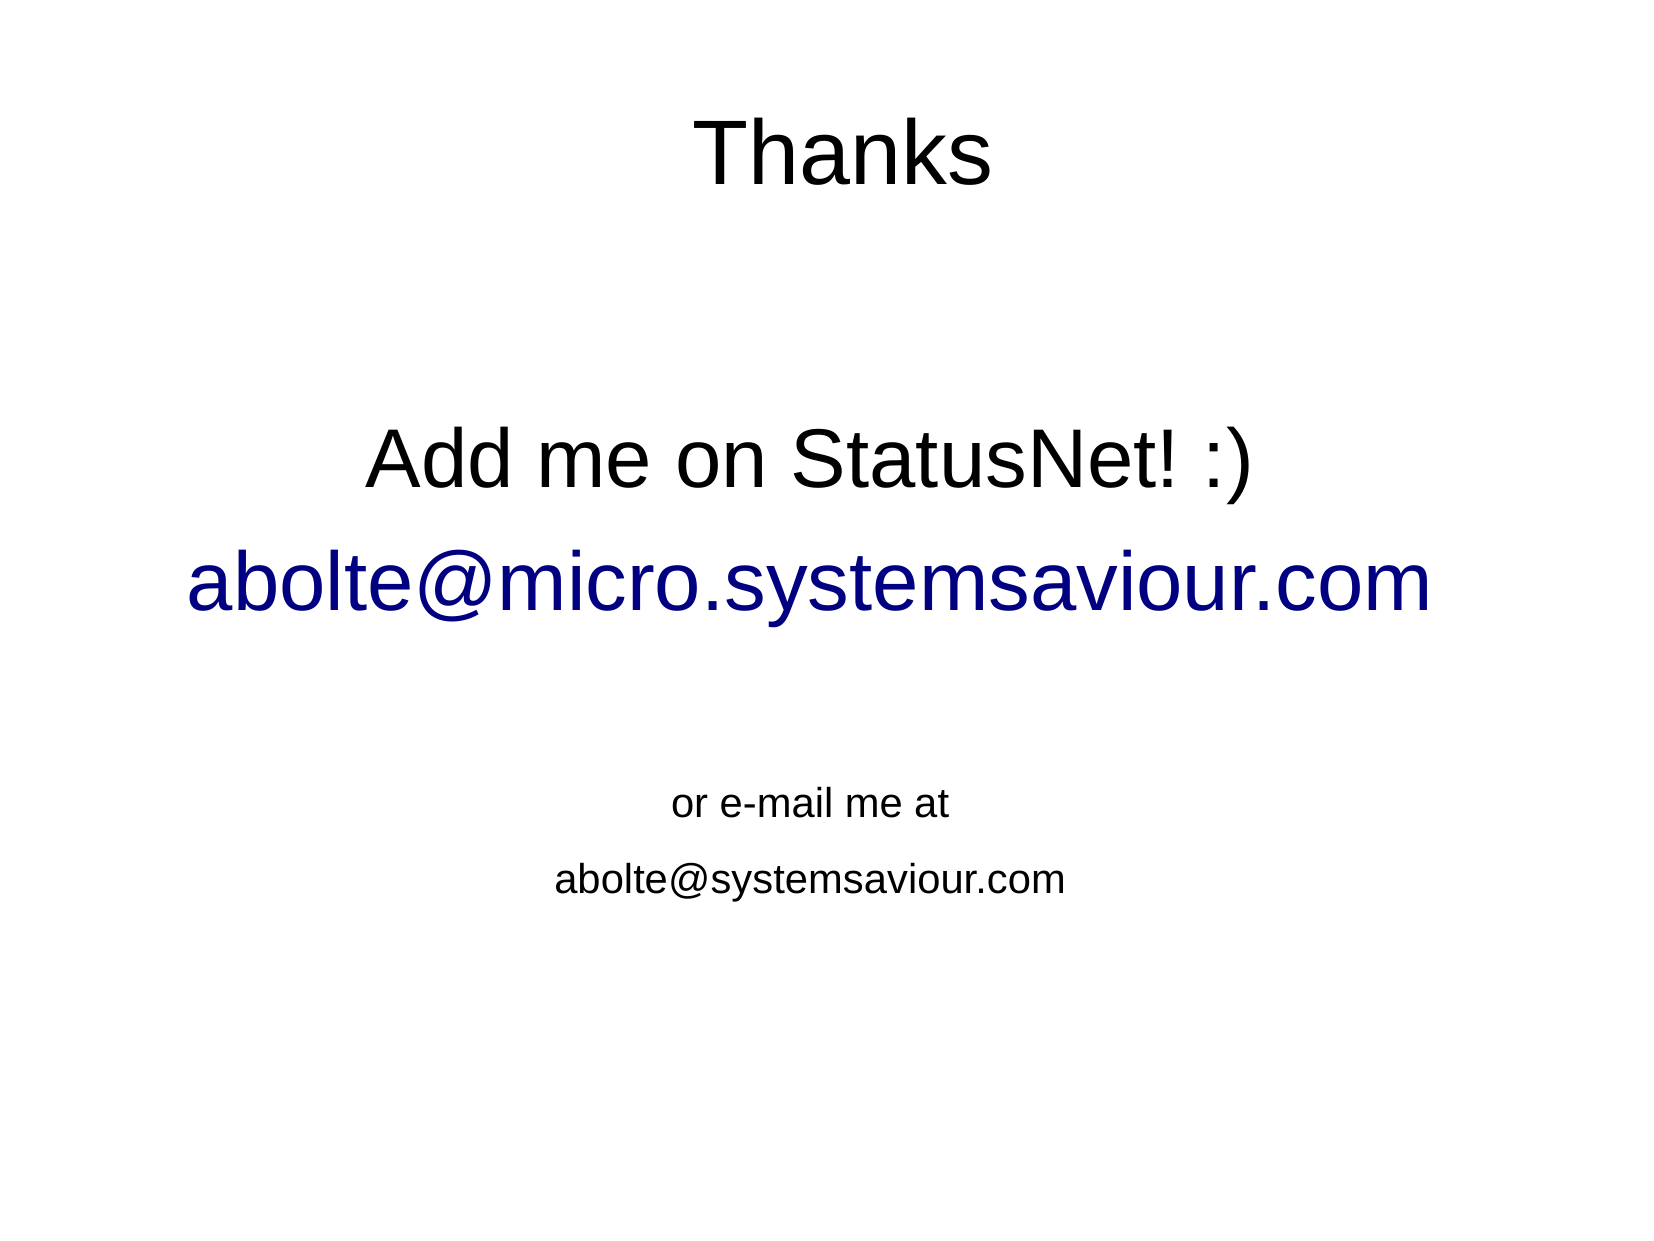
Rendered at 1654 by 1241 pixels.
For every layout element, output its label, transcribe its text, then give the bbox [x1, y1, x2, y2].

title Thanks [82, 49, 1571, 257]
list Add me on StatusNet! :) abolte@micro.systemsaviour.com or e-mail me at abolte@systemsaviour.com [82, 290, 1538, 1010]
